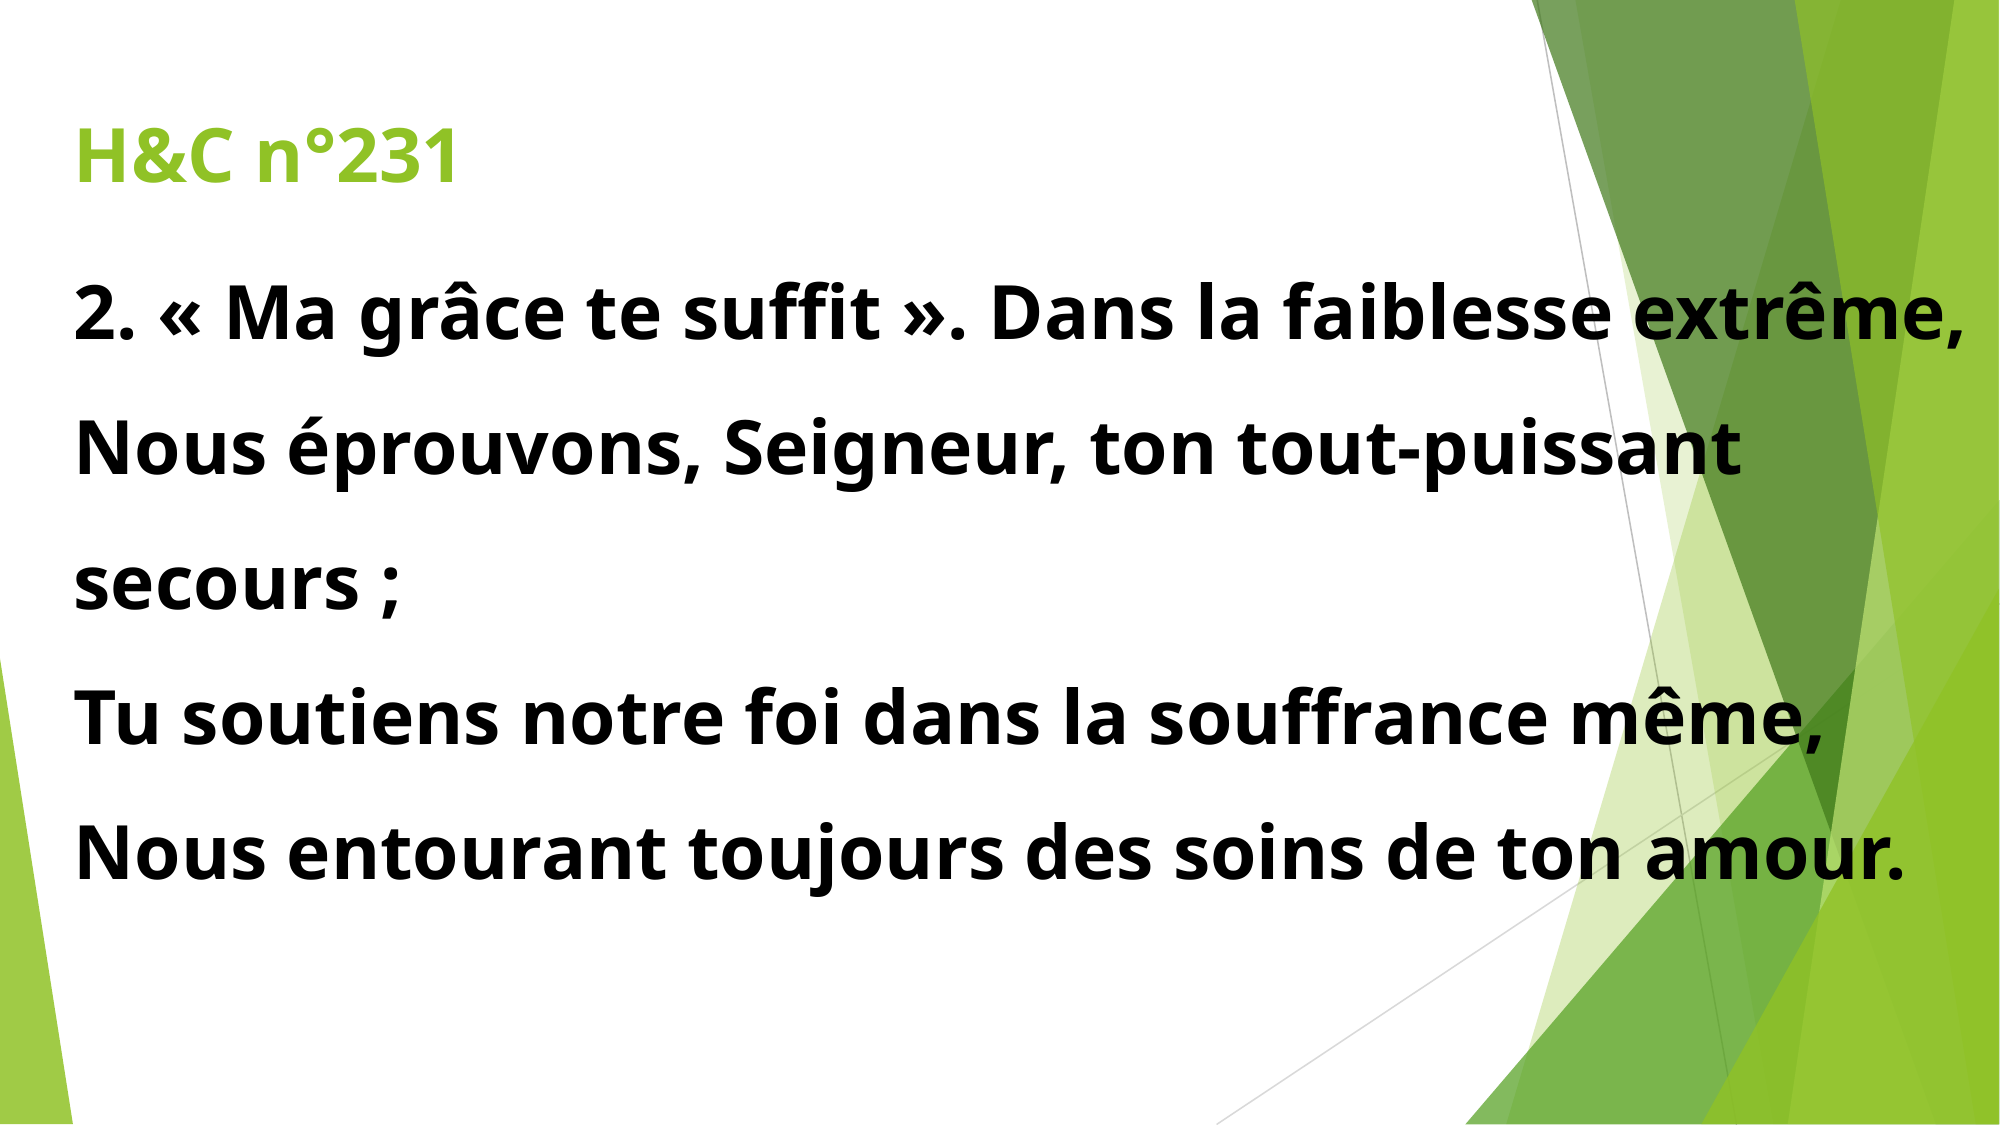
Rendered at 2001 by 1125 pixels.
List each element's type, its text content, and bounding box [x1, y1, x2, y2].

text_box H&C n°231 [59, 99, 1522, 212]
text_box 2. « Ma grâce te suffit ». Dans la faiblesse extrême, Nous éprouvons, Seigneur, ton tout-puissant secours ; Tu soutiens notre foi dans la souffrance même, Nous entourant toujours des soins de ton amour. [59, 212, 1997, 1037]
